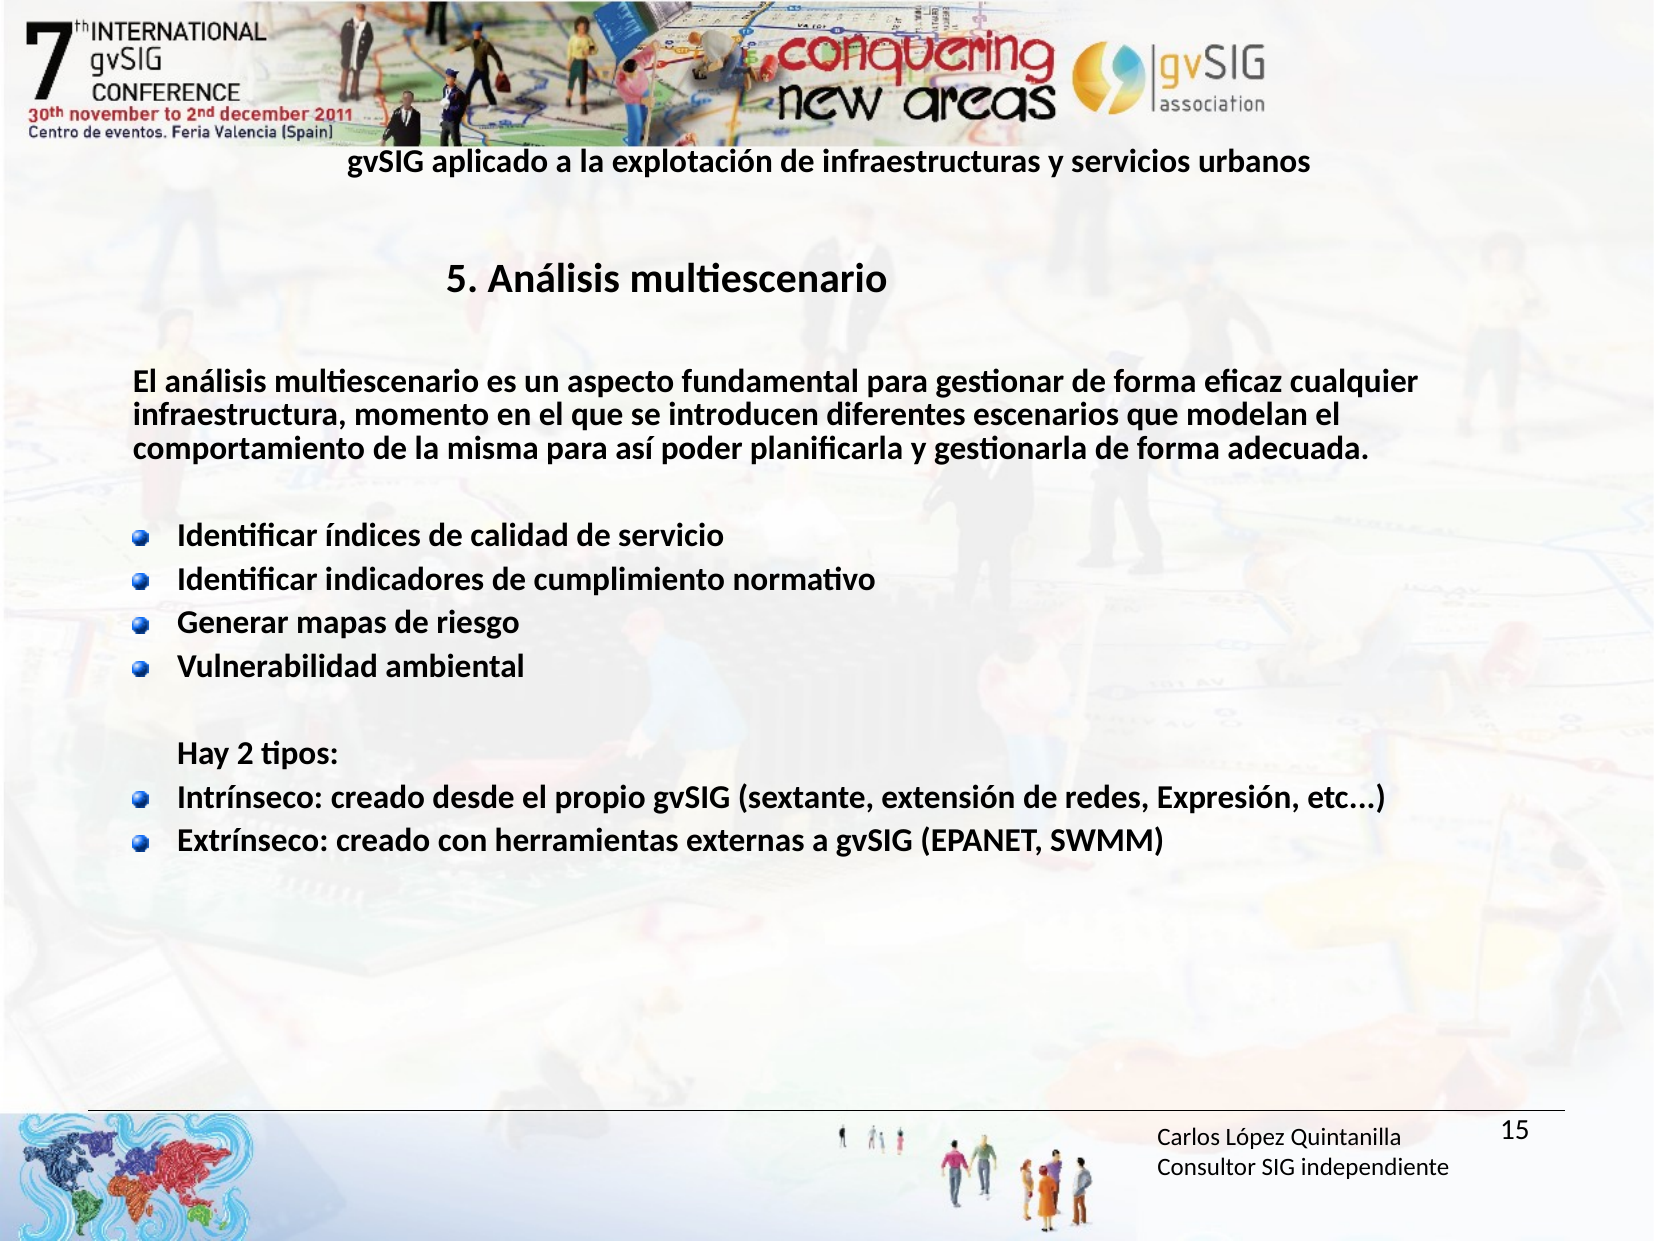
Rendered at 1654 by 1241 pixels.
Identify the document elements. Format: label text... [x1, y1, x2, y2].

title Carlos López Quintanilla Consultor SIG independiente [1142, 1112, 1527, 1203]
title gvSIG aplicado a la explotación de infraestructuras y servicios urbanos [76, 131, 1583, 187]
text_box El análisis multiescenario es un aspecto fundamental para gestionar de forma eficaz cualquier infraestructura, momento en el que se introducen diferentes escenarios que modelan el comportamiento de la misma para así poder planificarla y gestionarla de forma adecuada. Identificar índices de calidad de servicio Identificar indicadores de cumplimiento normativo Generar mapas de riesgo Vulnerabilidad ambiental Hay 2 tipos: Intrínseco: creado desde el propio gvSIG (sextante, extensión de redes, Expresión, etc...) Extrínseco: creado con herramientas externas a gvSIG (EPANET, SWMM) [118, 360, 1536, 1004]
text_box <number> [1485, 1110, 1638, 1161]
text_box 5. Análisis multiescenario [431, 253, 1111, 320]
picture [0, 0, 1654, 1241]
